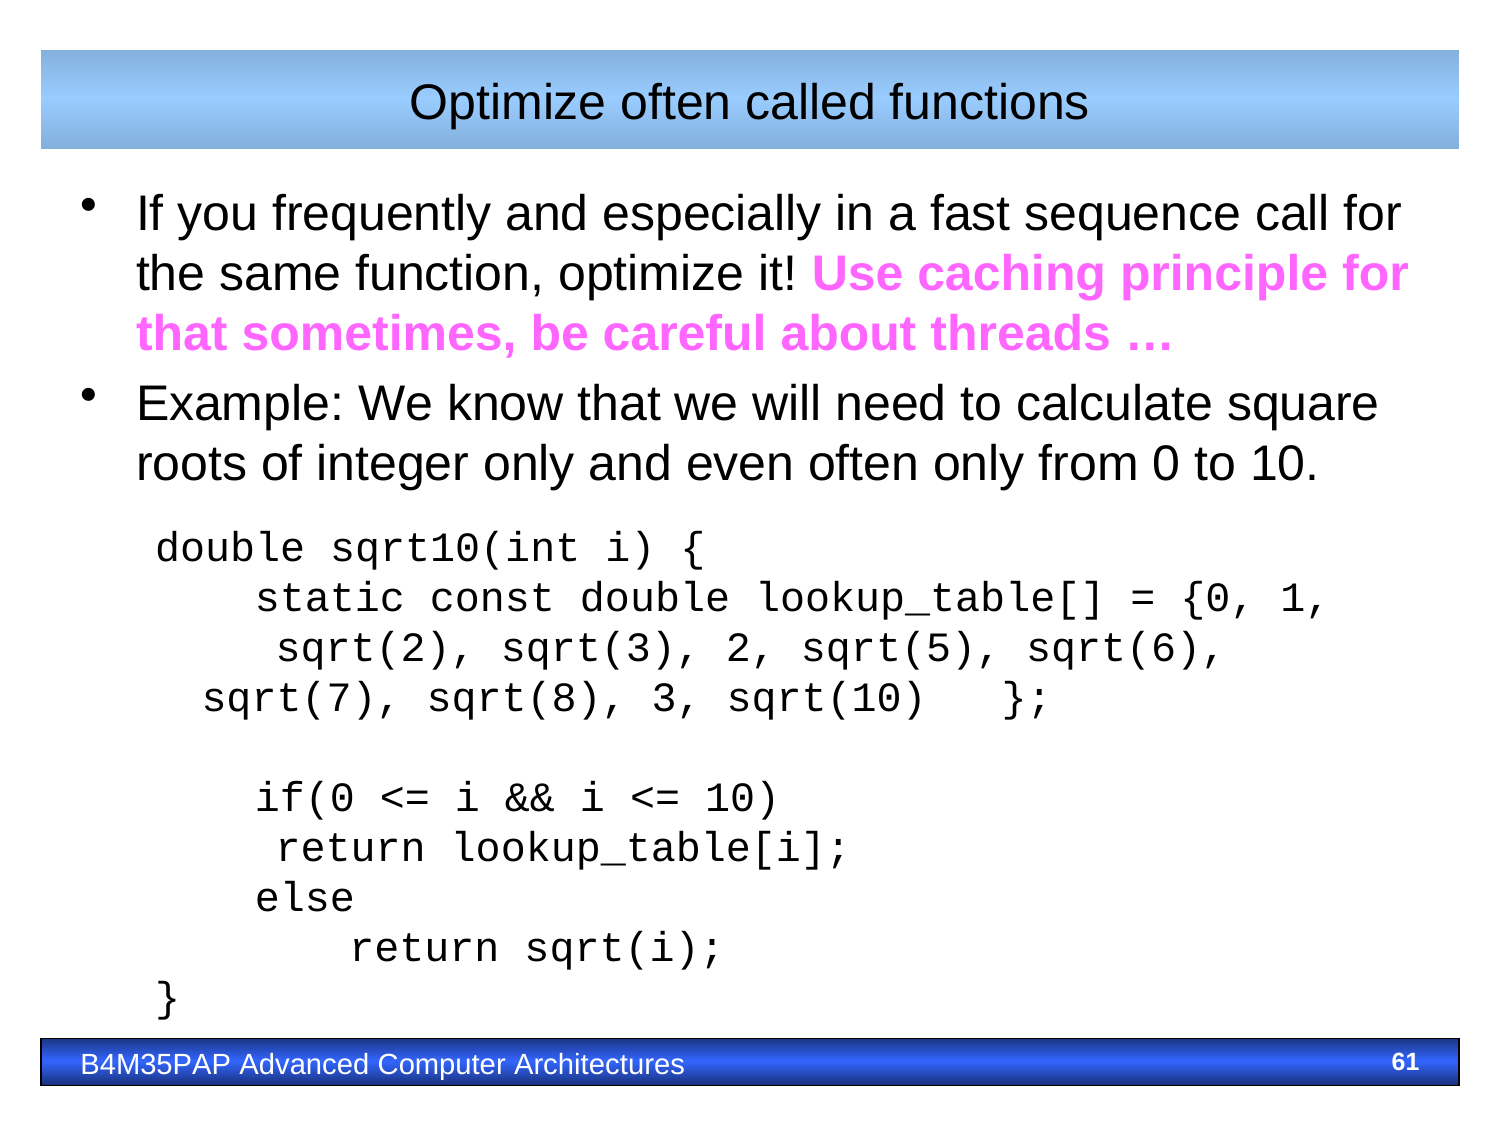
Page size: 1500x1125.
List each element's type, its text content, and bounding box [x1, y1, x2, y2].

title Optimize often called functions [41, 50, 1459, 149]
list If you frequently and especially in a fast sequence call for the same function, optimize it! Use caching principle for that sometimes, be careful about threads … Example: We know that we will need to calculate square roots of integer only and even often only from 0 to 10. double sqrt10(int i) { static const double lookup_table[] = {0, 1, sqrt(2), sqrt(3), 2, sqrt(5), sqrt(6), sqrt(7), sqrt(8), 3, sqrt(10) }; if(0 <= i && i <= 10) return lookup_table[i]; else return sqrt(i); } [64, 172, 1436, 1000]
